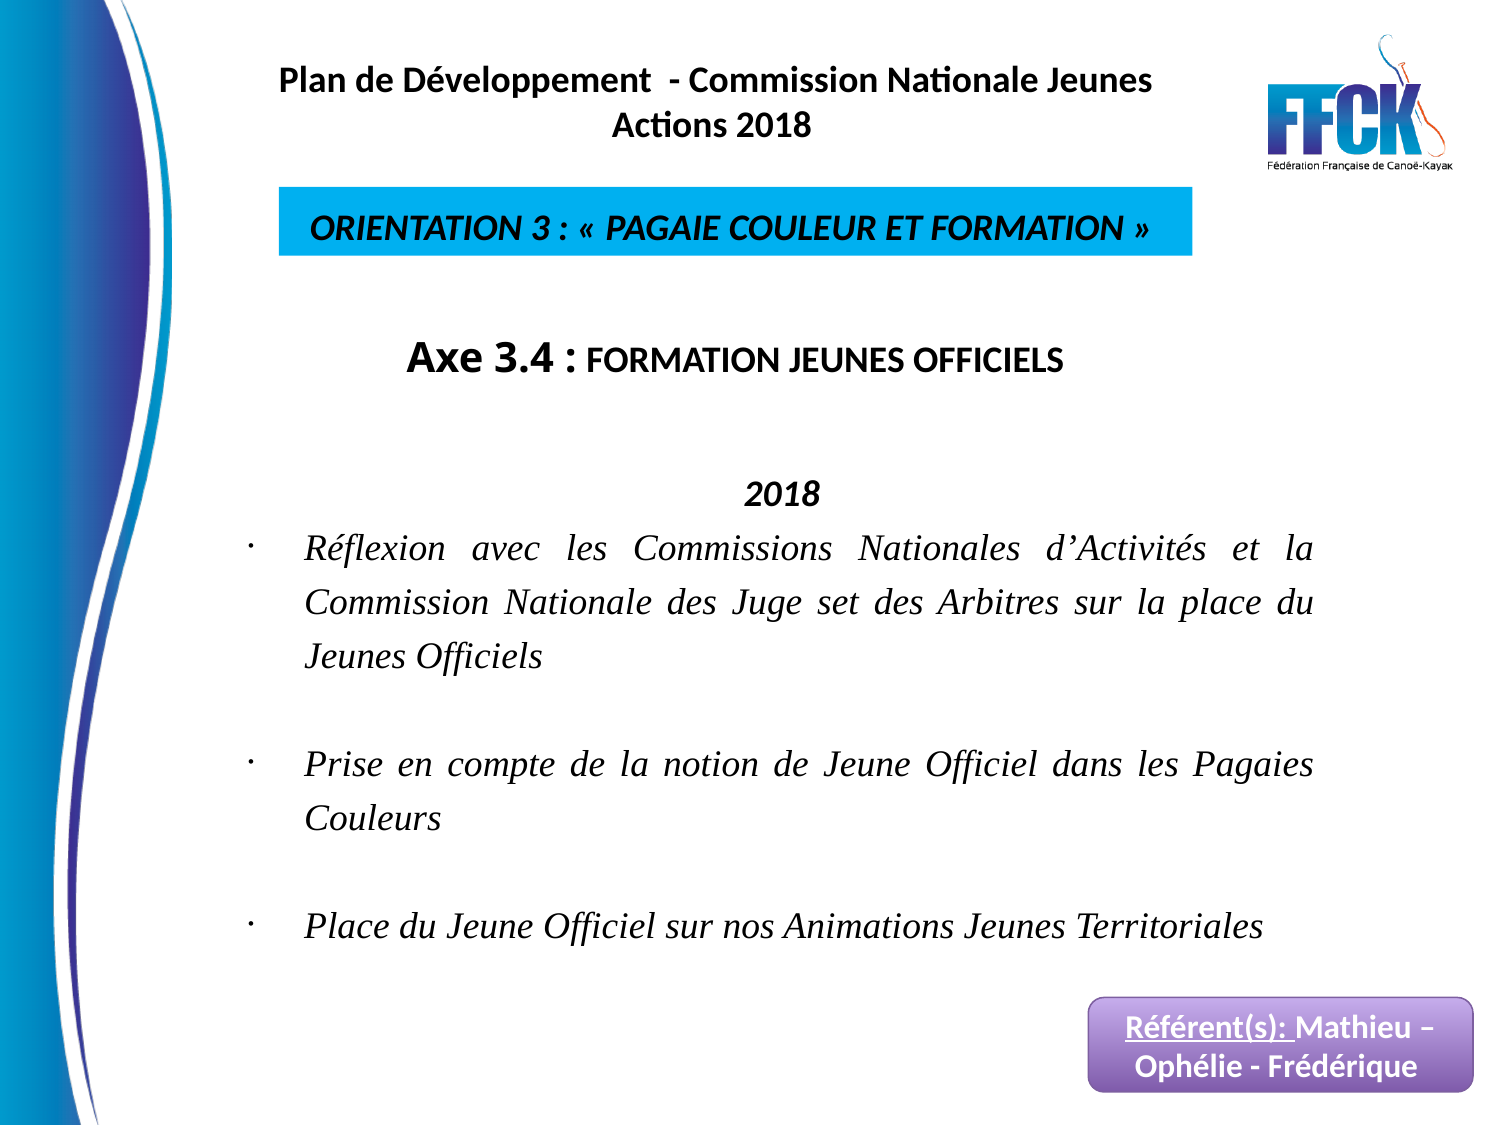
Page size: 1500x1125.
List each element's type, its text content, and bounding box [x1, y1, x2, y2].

text_box Référent(s): Mathieu – Ophélie - Frédérique [1088, 997, 1474, 1092]
text_box 2018 Réflexion avec les Commissions Nationales d’Activités et la Commission Nationale des Juge set des Arbitres sur la place du Jeunes Officiels Prise en compte de la notion de Jeune Officiel dans les Pagaies Couleurs Place du Jeune Officiel sur nos Animations Jeunes Territoriales [233, 453, 1331, 954]
picture [1256, 27, 1464, 178]
text_box Axe 3.4 : FORMATION JEUNES OFFICIELS [391, 315, 1080, 389]
picture [54, 0, 172, 1125]
text_box Plan de Développement - Commission Nationale Jeunes Actions 2018 [200, 47, 1232, 153]
text_box ORIENTATION 3 : « PAGAIE COULEUR ET FORMATION » [278, 186, 1193, 256]
